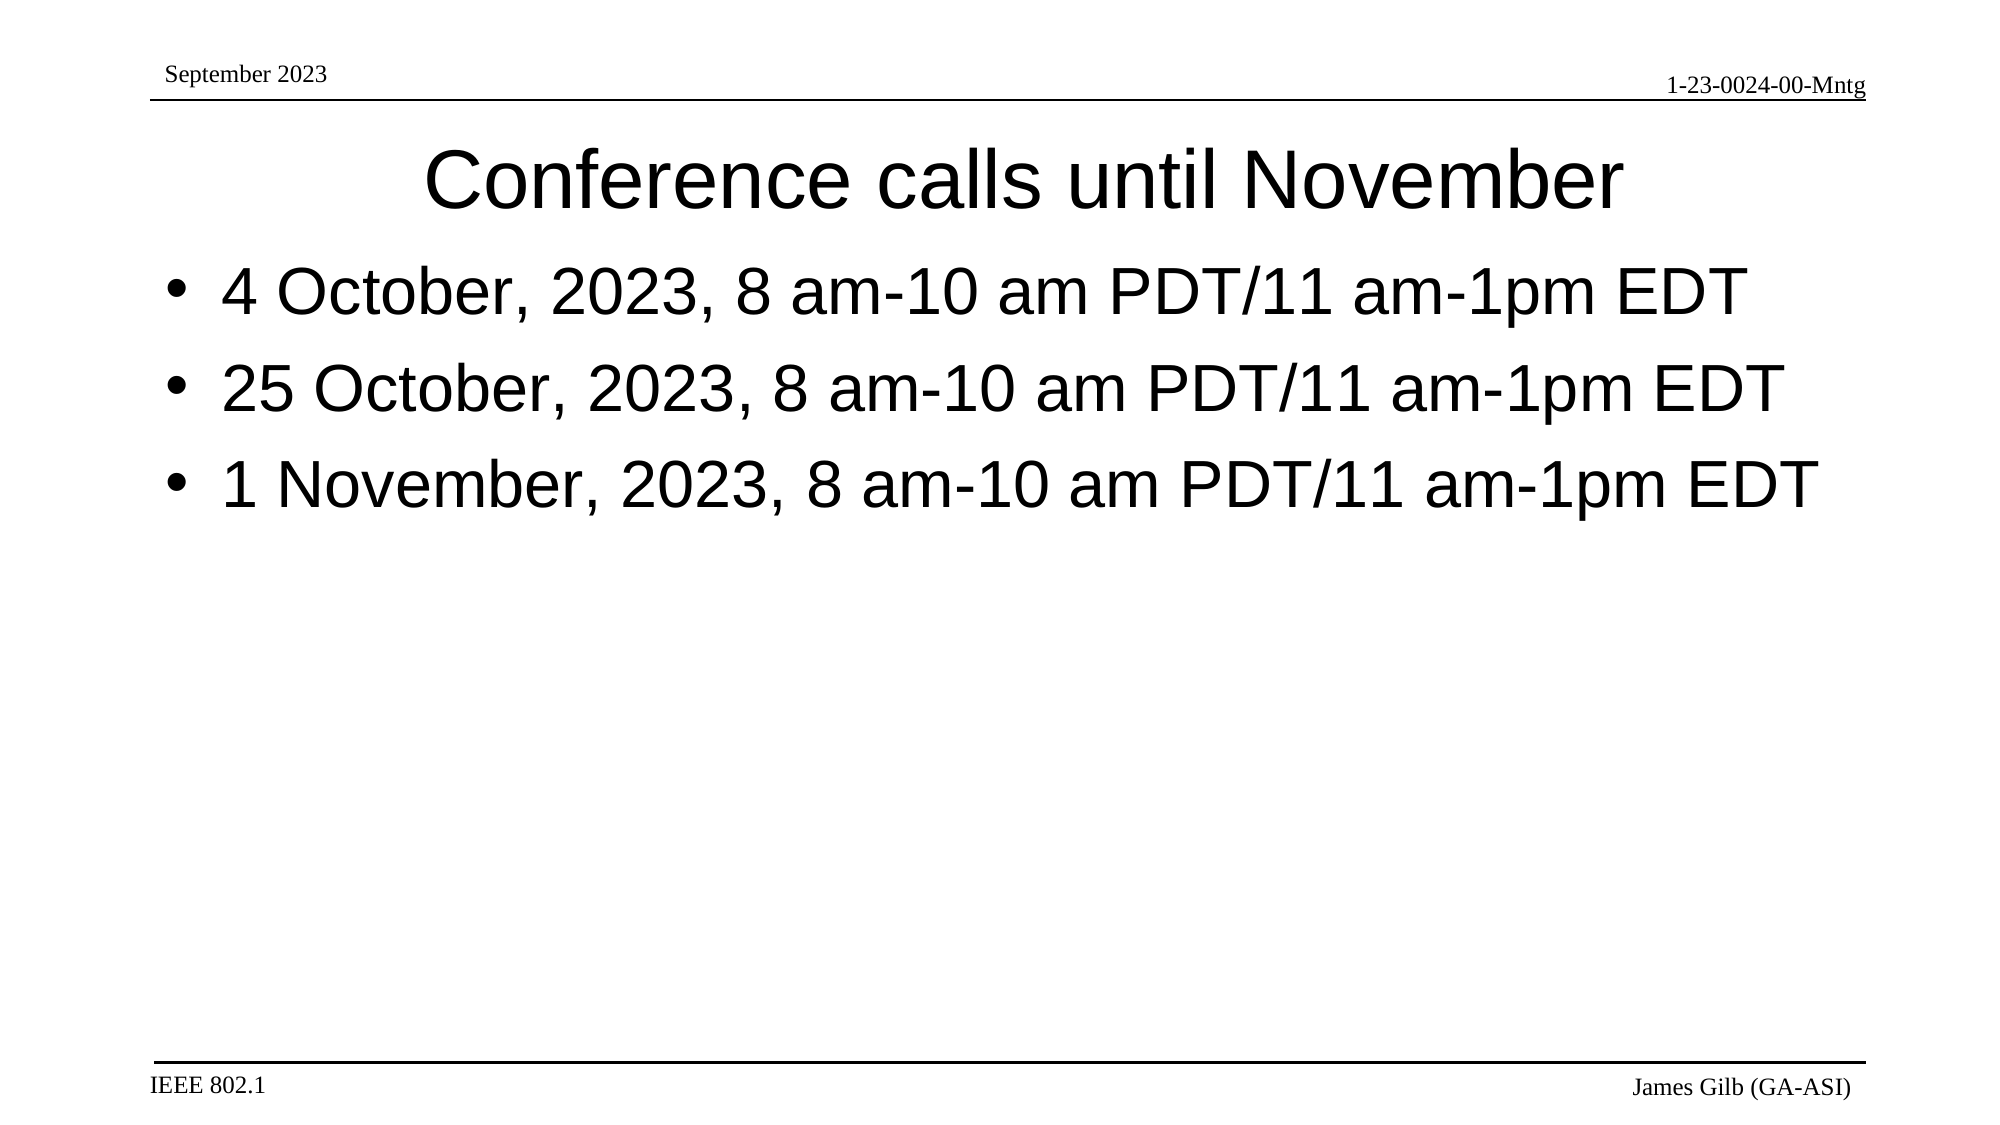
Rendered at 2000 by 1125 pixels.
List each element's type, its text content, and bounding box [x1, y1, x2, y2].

list 4 October, 2023, 8 am-10 am PDT/11 am-1pm EDT 25 October, 2023, 8 am-10 am PDT/11 am-1pm EDT 1 November, 2023, 8 am-10 am PDT/11 am-1pm EDT [150, 239, 1900, 1051]
title Conference calls until November [149, 112, 1900, 238]
